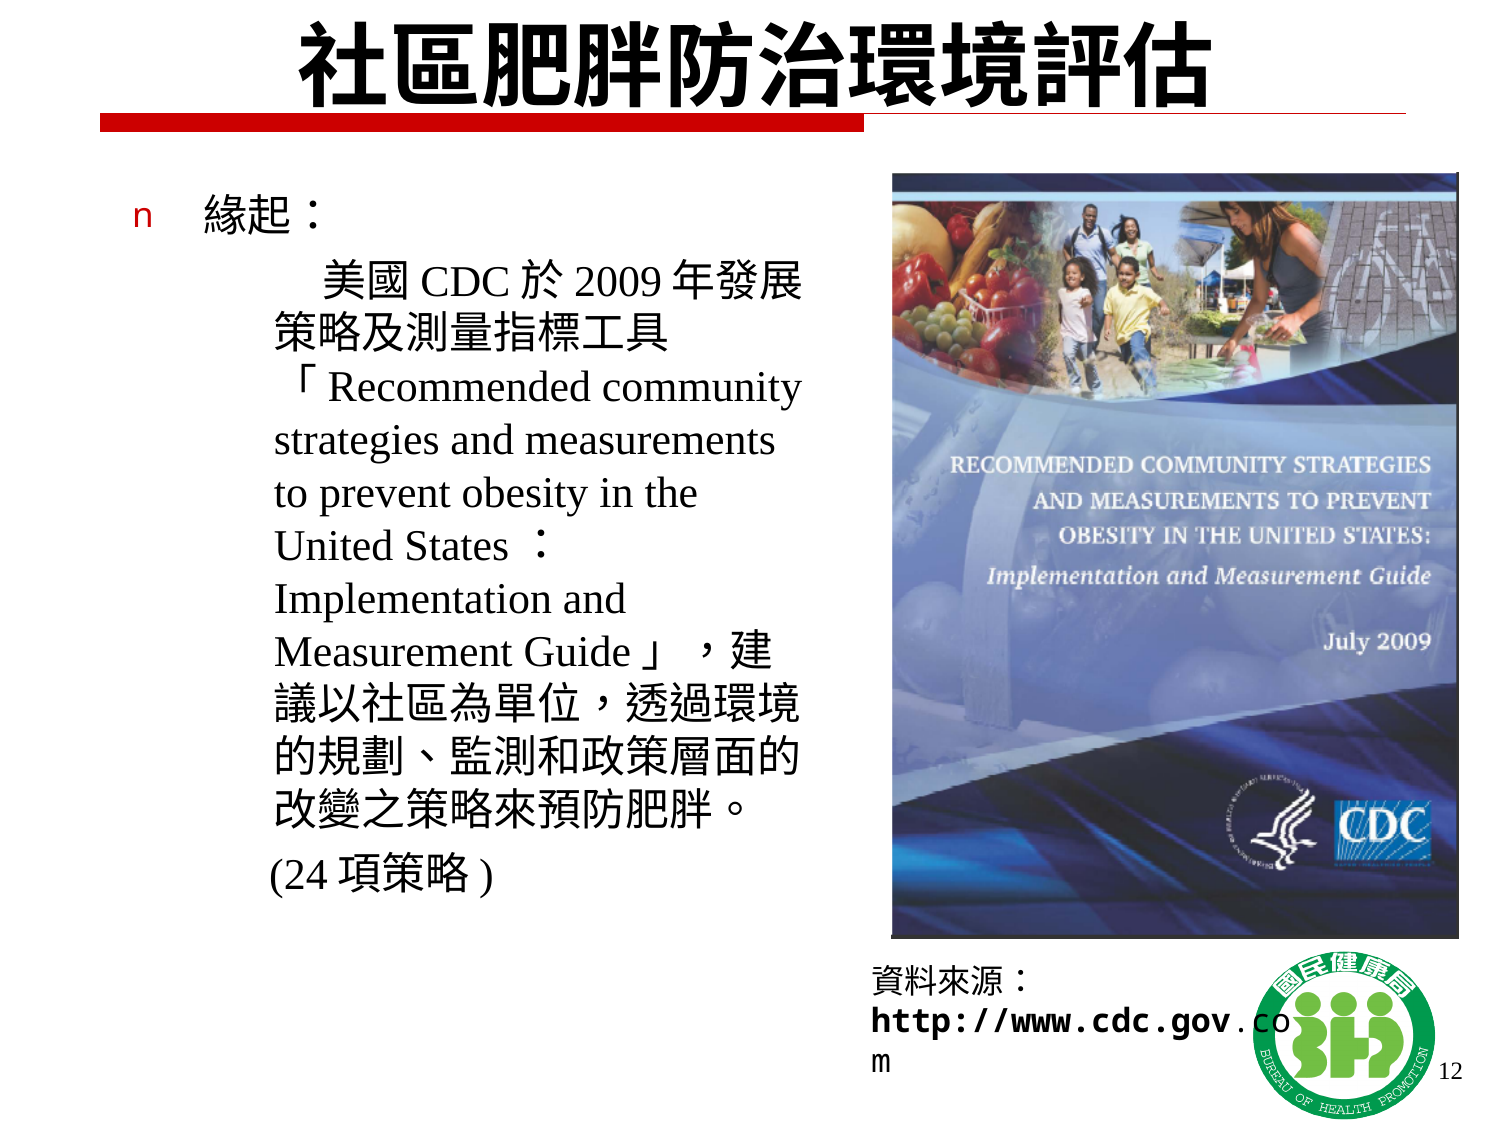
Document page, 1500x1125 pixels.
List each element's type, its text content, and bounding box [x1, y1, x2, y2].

list 緣起： 美國CDC於2009年發展策略及測量指標工具「Recommended community strategies and measurements to prevent obesity in the United States：Implementation and Measurement Guide」，建議以社區為單位，透過環境的規劃、監測和政策層面的改變之策略來預防肥胖。 (24項策略) [117, 179, 828, 1017]
text_box [1423, 1046, 1500, 1125]
title 社區肥胖防治環境評估 [100, 0, 1413, 126]
picture [891, 172, 1459, 939]
text_box 資料來源： http://www.cdc.gov.com [856, 952, 1317, 1087]
